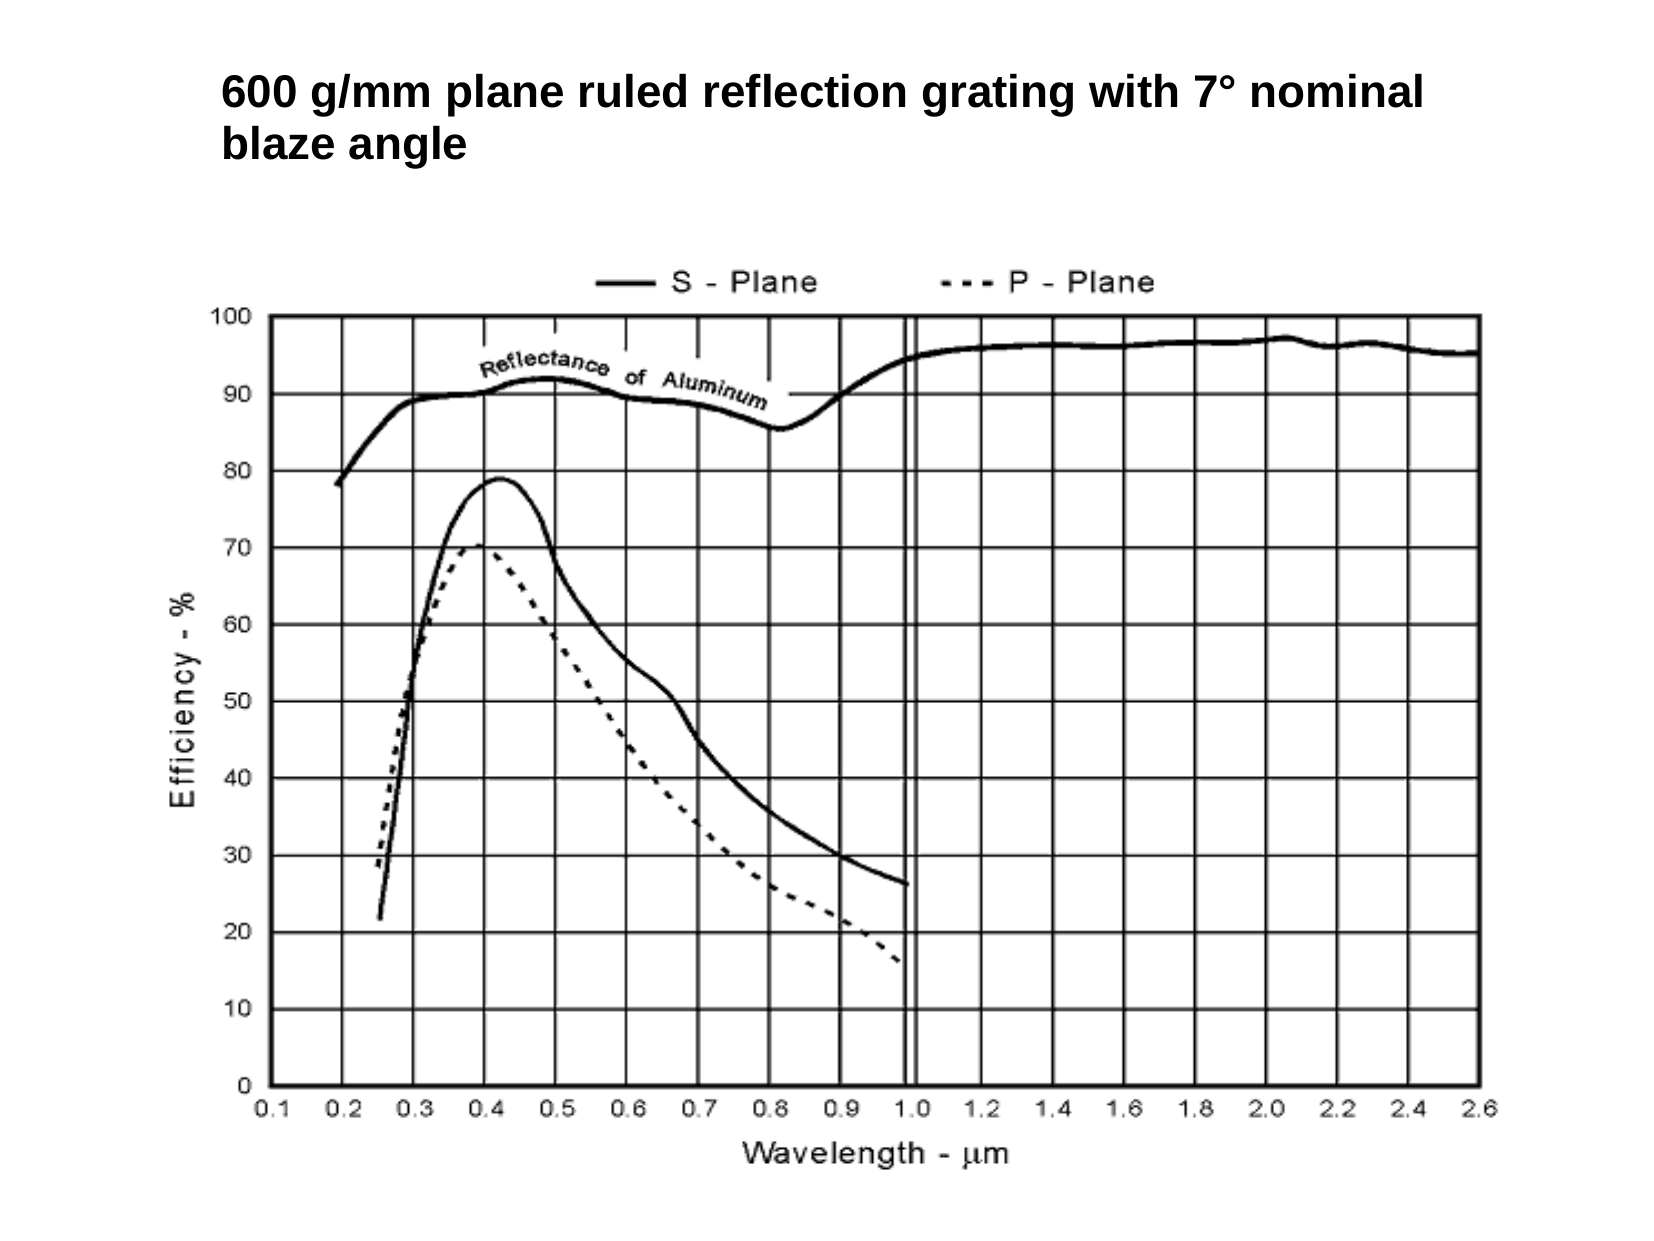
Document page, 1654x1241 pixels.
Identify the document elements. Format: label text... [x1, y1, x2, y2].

text_box 600 g/mm plane ruled reflection grating with 7° nominal blaze angle [206, 59, 1506, 177]
picture [137, 236, 1536, 1176]
